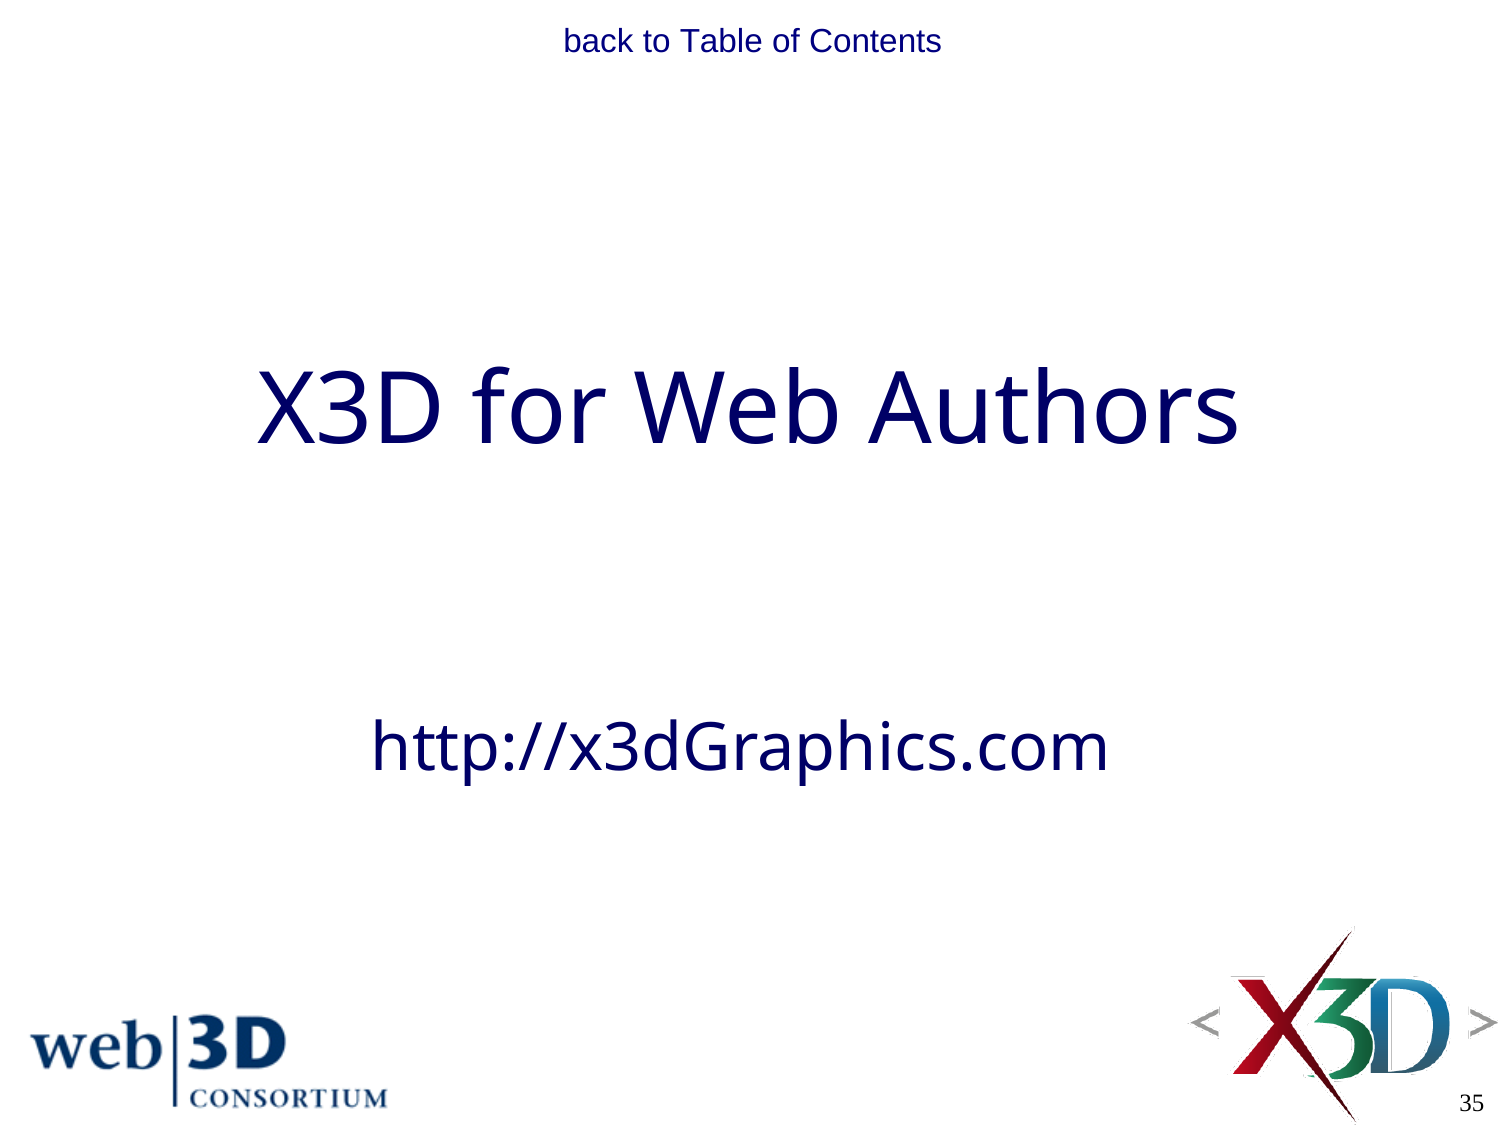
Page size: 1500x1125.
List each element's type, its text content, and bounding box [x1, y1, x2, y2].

title X3D for Web Authors http://x3dGraphics.com [112, 354, 1388, 773]
text_box back to Table of Contents [548, 14, 958, 68]
picture [1187, 926, 1500, 1125]
picture [12, 998, 413, 1118]
